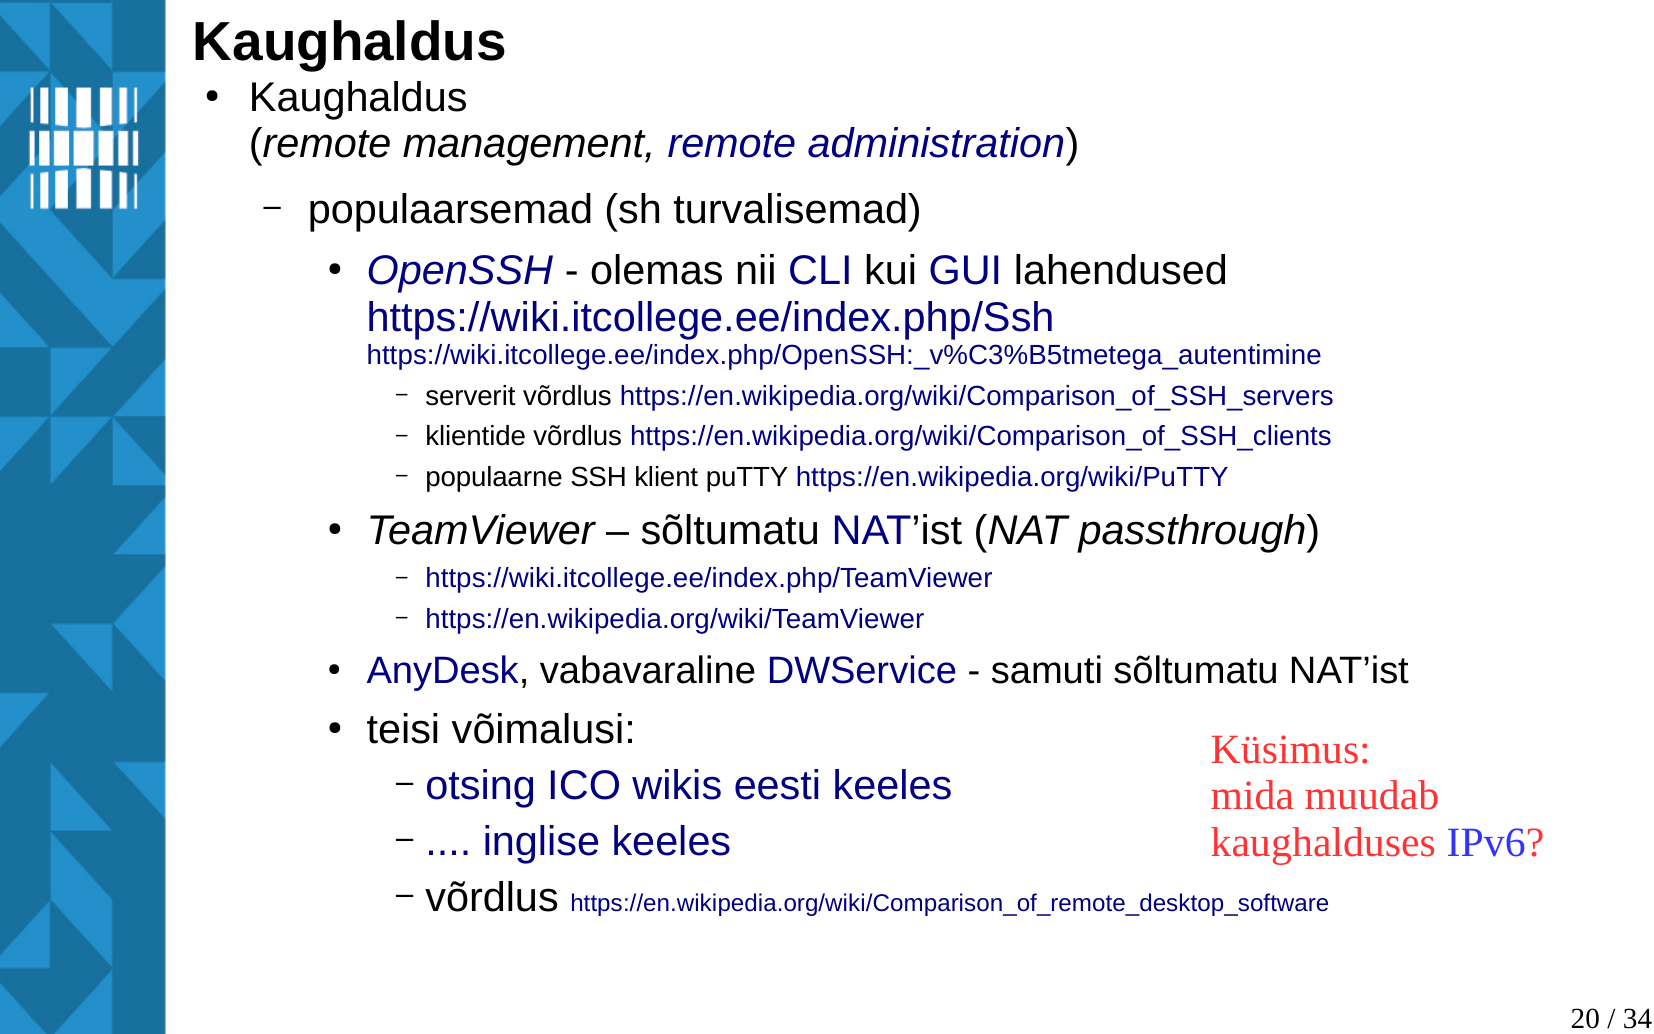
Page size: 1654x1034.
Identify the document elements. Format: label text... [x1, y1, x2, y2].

list Kaughaldus (remote management, remote administration) populaarsemad (sh turvalisemad) OpenSSH - olemas nii CLI kui GUI lahendused https://wiki.itcollege.ee/index.php/Ssh https://wiki.itcollege.ee/index.php/OpenSSH:_v%C3%B5tmetega_autentimine serverit võrdlus https://en.wikipedia.org/wiki/Comparison_of_SSH_servers klientide võrdlus https://en.wikipedia.org/wiki/Comparison_of_SSH_clients populaarne SSH klient puTTY https://en.wikipedia.org/wiki/PuTTY TeamViewer – sõltumatu NAT’ist (NAT passthrough) https://wiki.itcollege.ee/index.php/TeamViewer https://en.wikipedia.org/wiki/TeamViewer AnyDesk, vabavaraline DWService - samuti sõltumatu NAT’ist teisi võimalusi: otsing ICO wikis eesti keeles .... inglise keeles võrdlus https://en.wikipedia.org/wiki/Comparison_of_remote_desktop_software [190, 74, 1595, 928]
text_box Küsimus: mida muudab kaughalduses IPv6? [1210, 726, 1625, 875]
title Kaughaldus [192, 0, 1595, 74]
